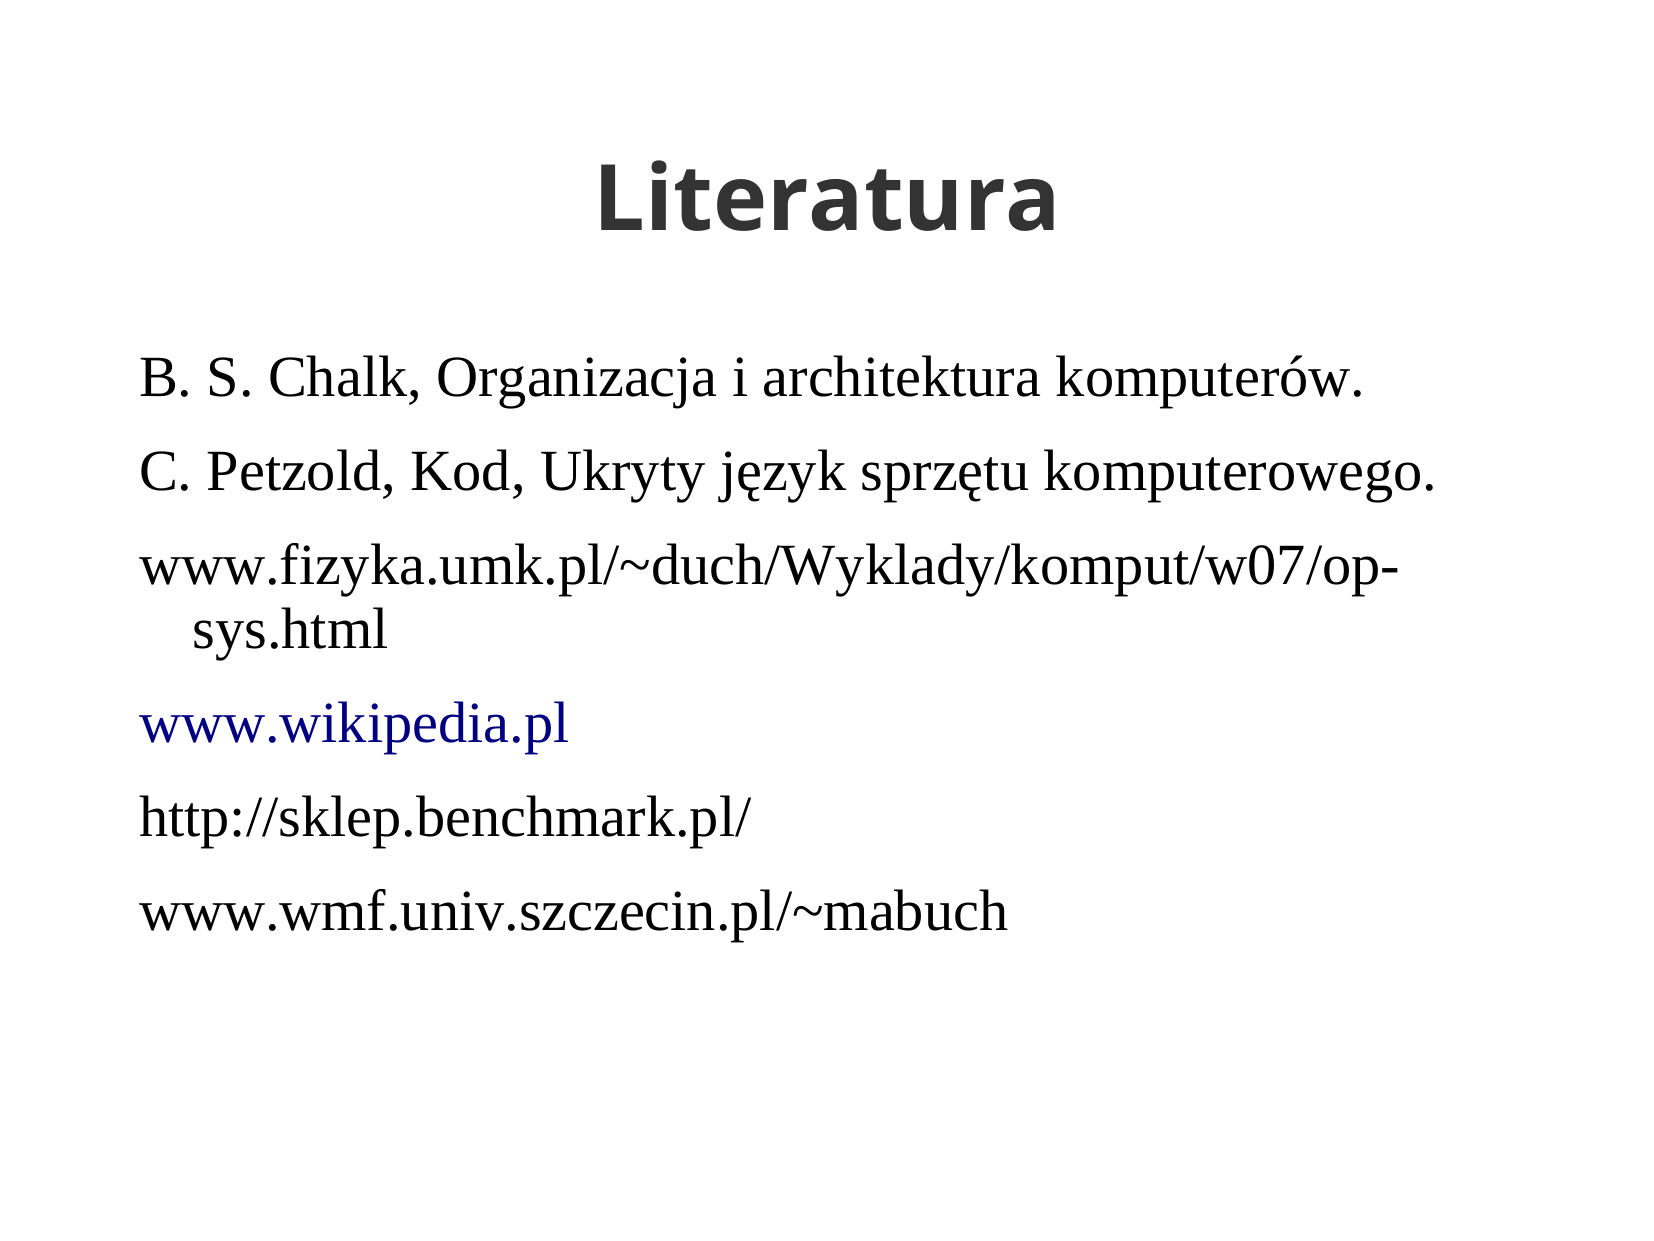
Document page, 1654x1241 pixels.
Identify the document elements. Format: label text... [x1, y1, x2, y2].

list B. S. Chalk, Organizacja i architektura komputerów. C. Petzold, Kod, Ukryty język sprzętu komputerowego. www.fizyka.umk.pl/~duch/Wyklady/komput/w07/op-sys.html www.wikipedia.pl http://sklep.benchmark.pl/ www.wmf.univ.szczecin.pl/~mabuch [121, 344, 1534, 1127]
title Literatura [121, 91, 1534, 299]
